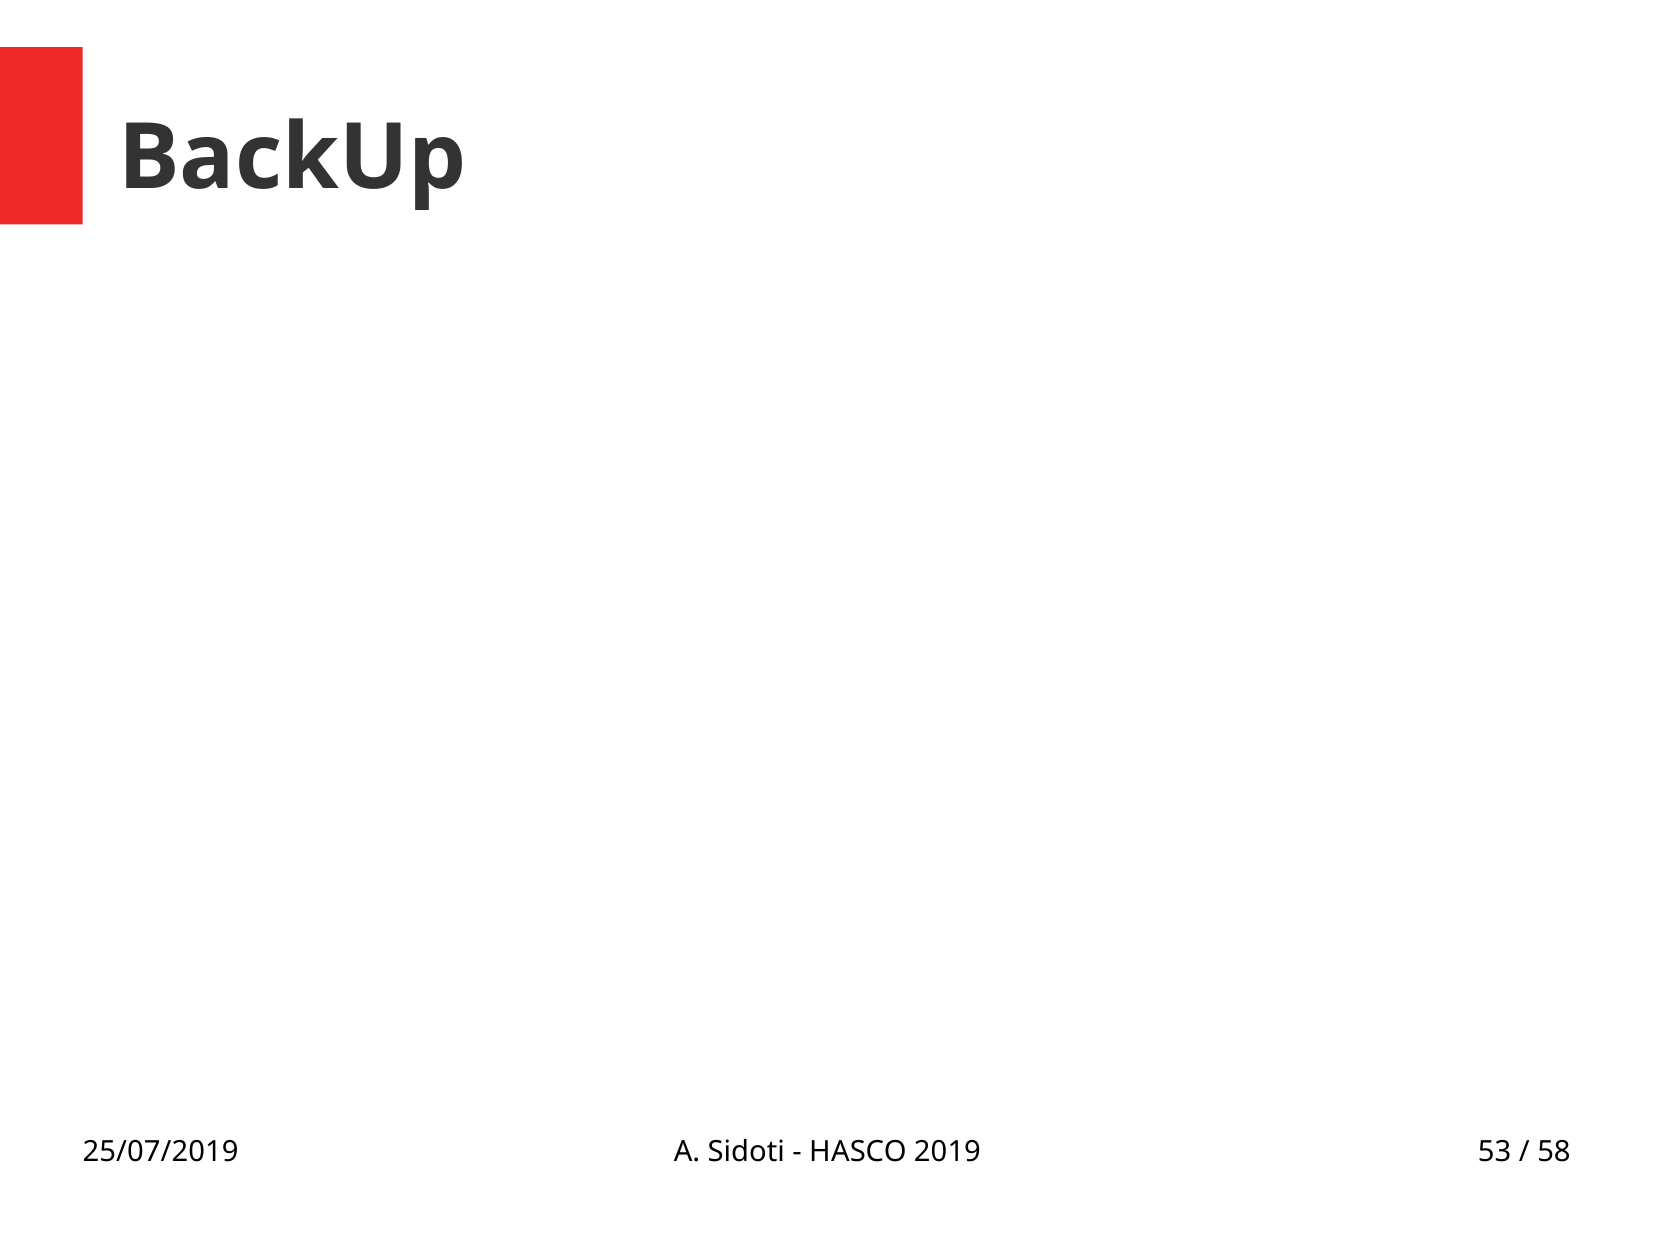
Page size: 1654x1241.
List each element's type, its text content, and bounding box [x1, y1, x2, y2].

title BackUp [118, 49, 1571, 257]
